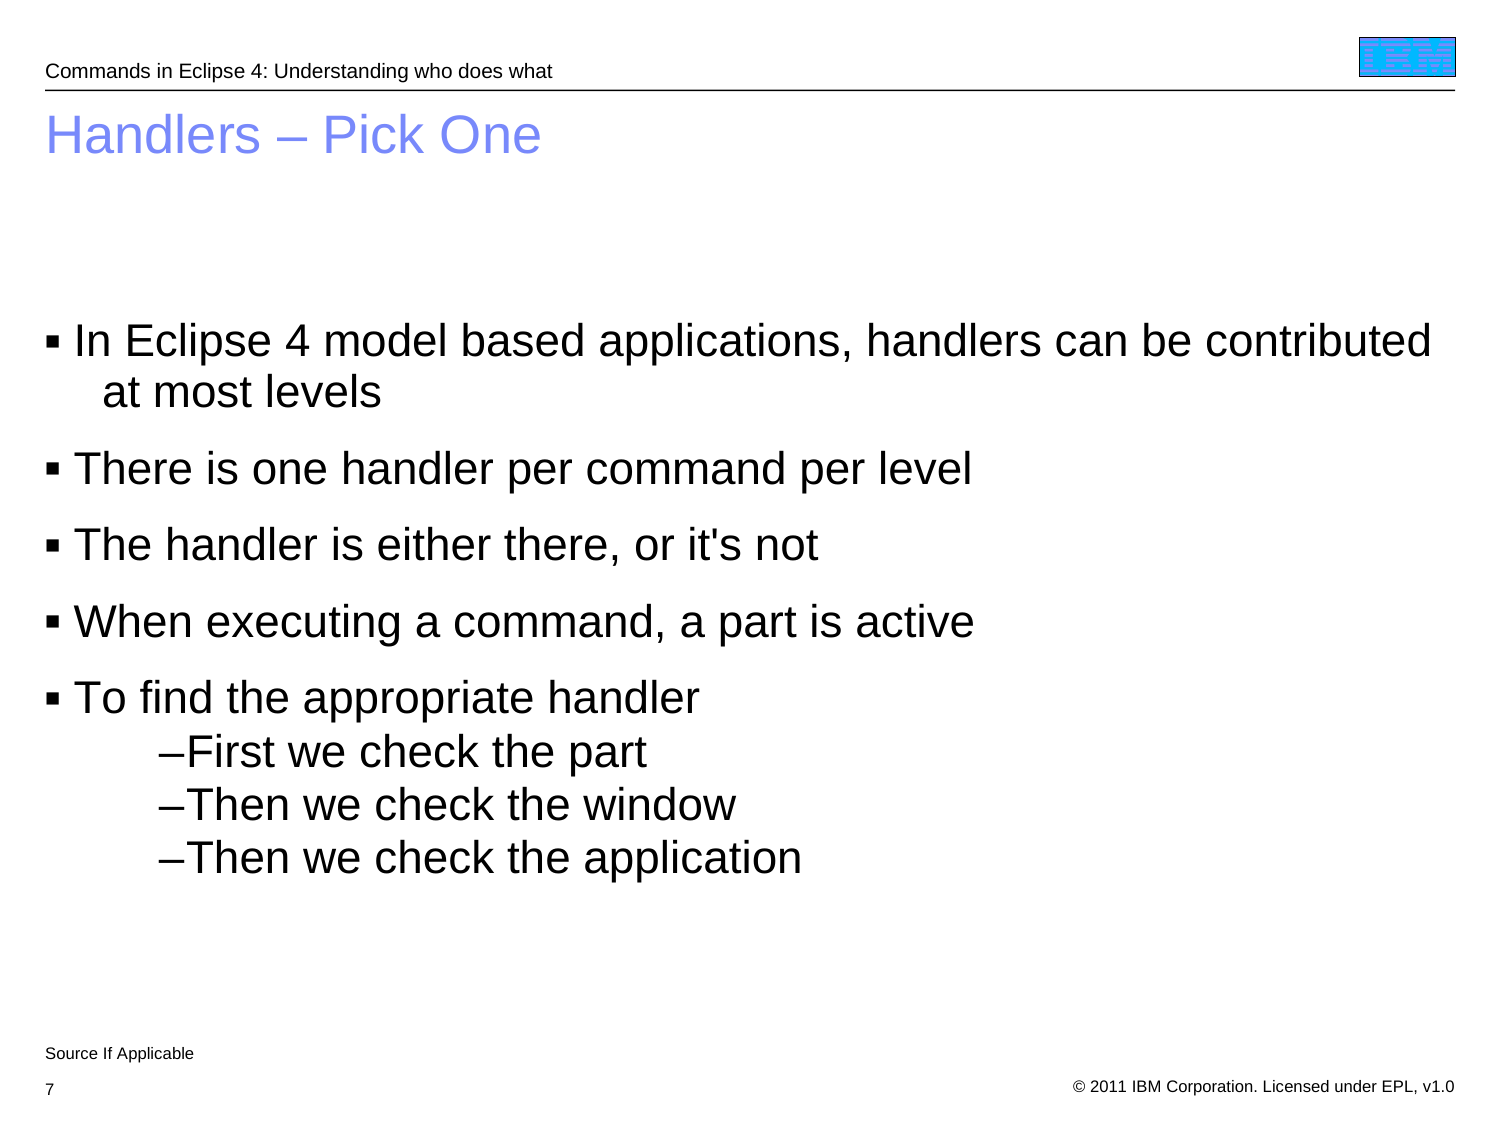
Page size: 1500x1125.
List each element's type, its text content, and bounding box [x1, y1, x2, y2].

list In Eclipse 4 model based applications, handlers can be contributed at most levels There is one handler per command per level The handler is either there, or it's not When executing a command, a part is active To find the appropriate handler First we check the part Then we check the window Then we check the application [30, 307, 1456, 1058]
text_box Commands in Eclipse 4: Understanding who does what [30, 37, 1306, 83]
text_box Source If Applicable [30, 1021, 1441, 1072]
title Handlers – Pick One [30, 97, 1456, 218]
